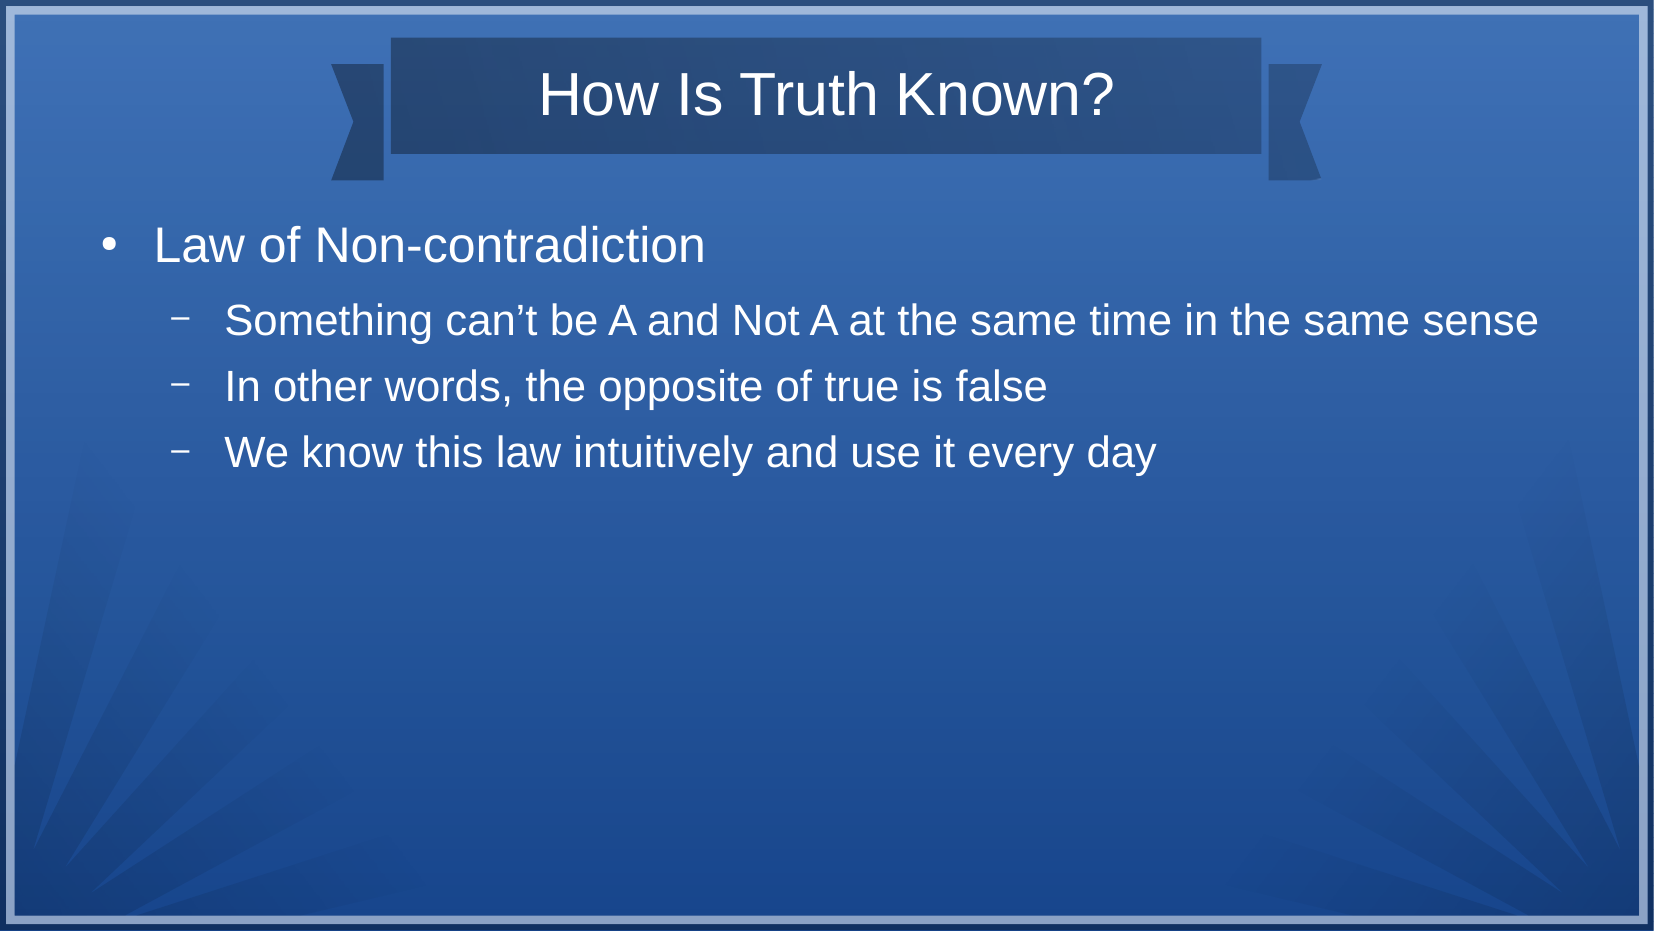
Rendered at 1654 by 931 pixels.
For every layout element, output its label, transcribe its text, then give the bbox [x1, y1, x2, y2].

list Law of Non-contradiction Something can’t be A and Not A at the same time in the same sense In other words, the opposite of true is false We know this law intuitively and use it every day [82, 217, 1571, 758]
title How Is Truth Known? [389, 35, 1264, 154]
